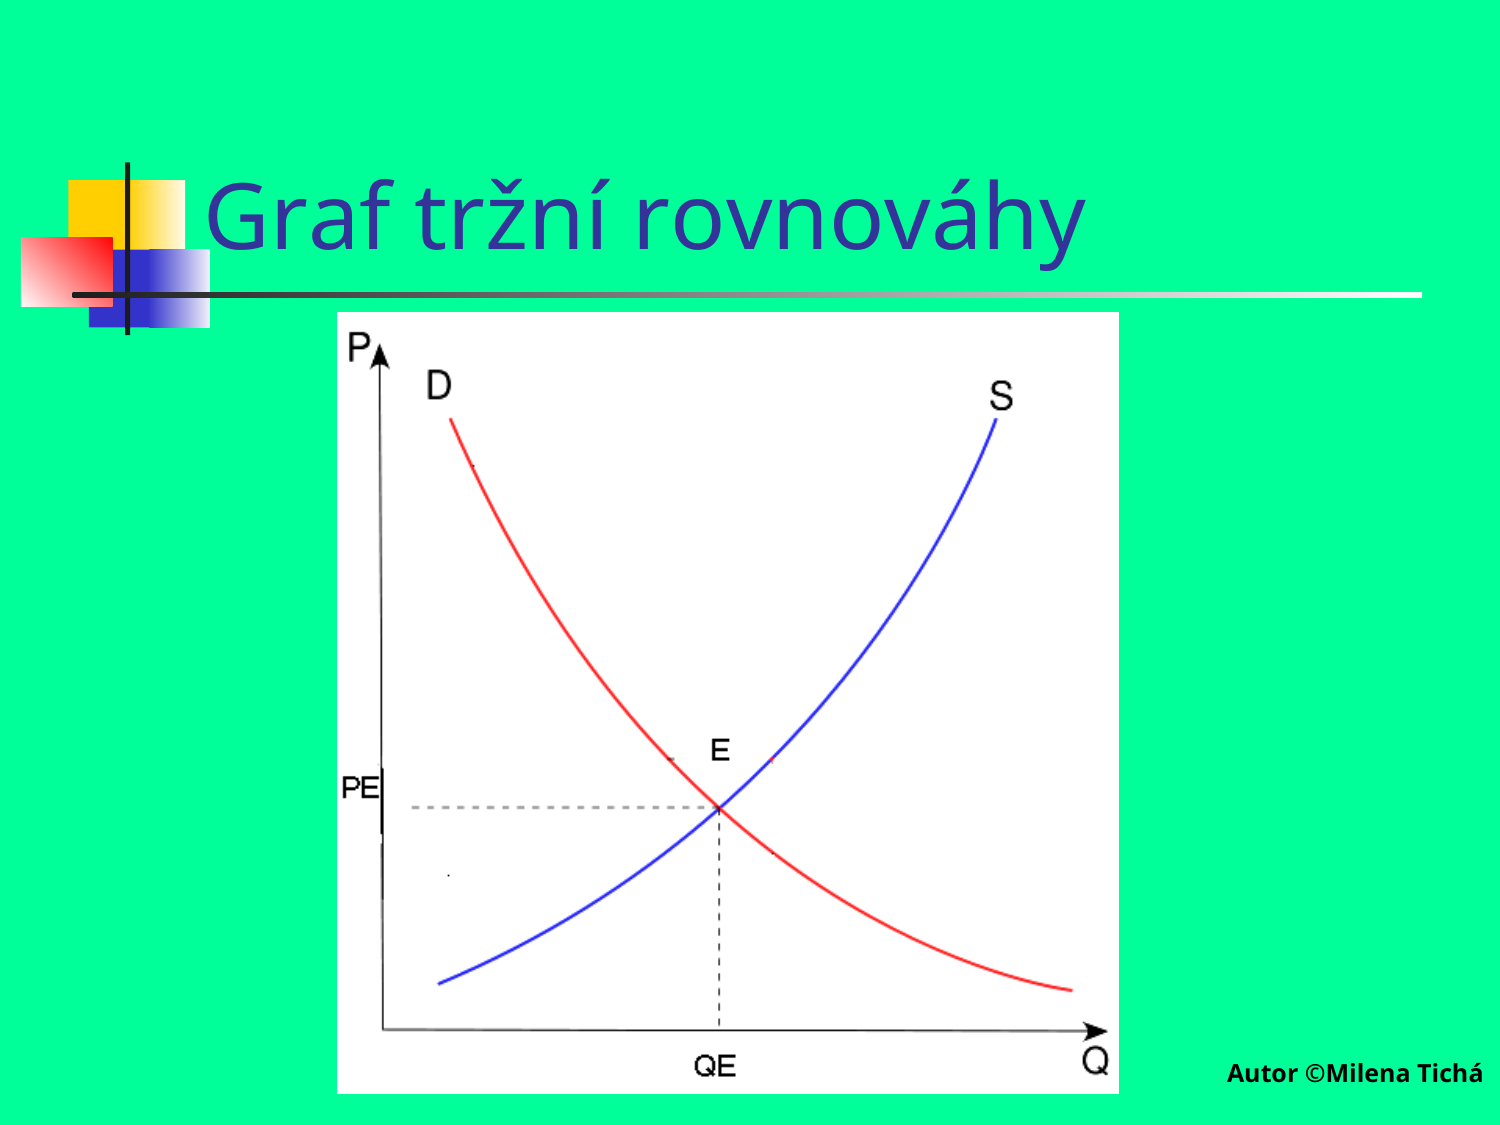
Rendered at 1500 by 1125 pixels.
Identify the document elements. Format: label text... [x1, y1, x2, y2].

title Graf tržní rovnováhy [188, 35, 1467, 276]
picture [337, 312, 1119, 1094]
text_box Autor ©Milena Tichá [1056, 1049, 1500, 1125]
